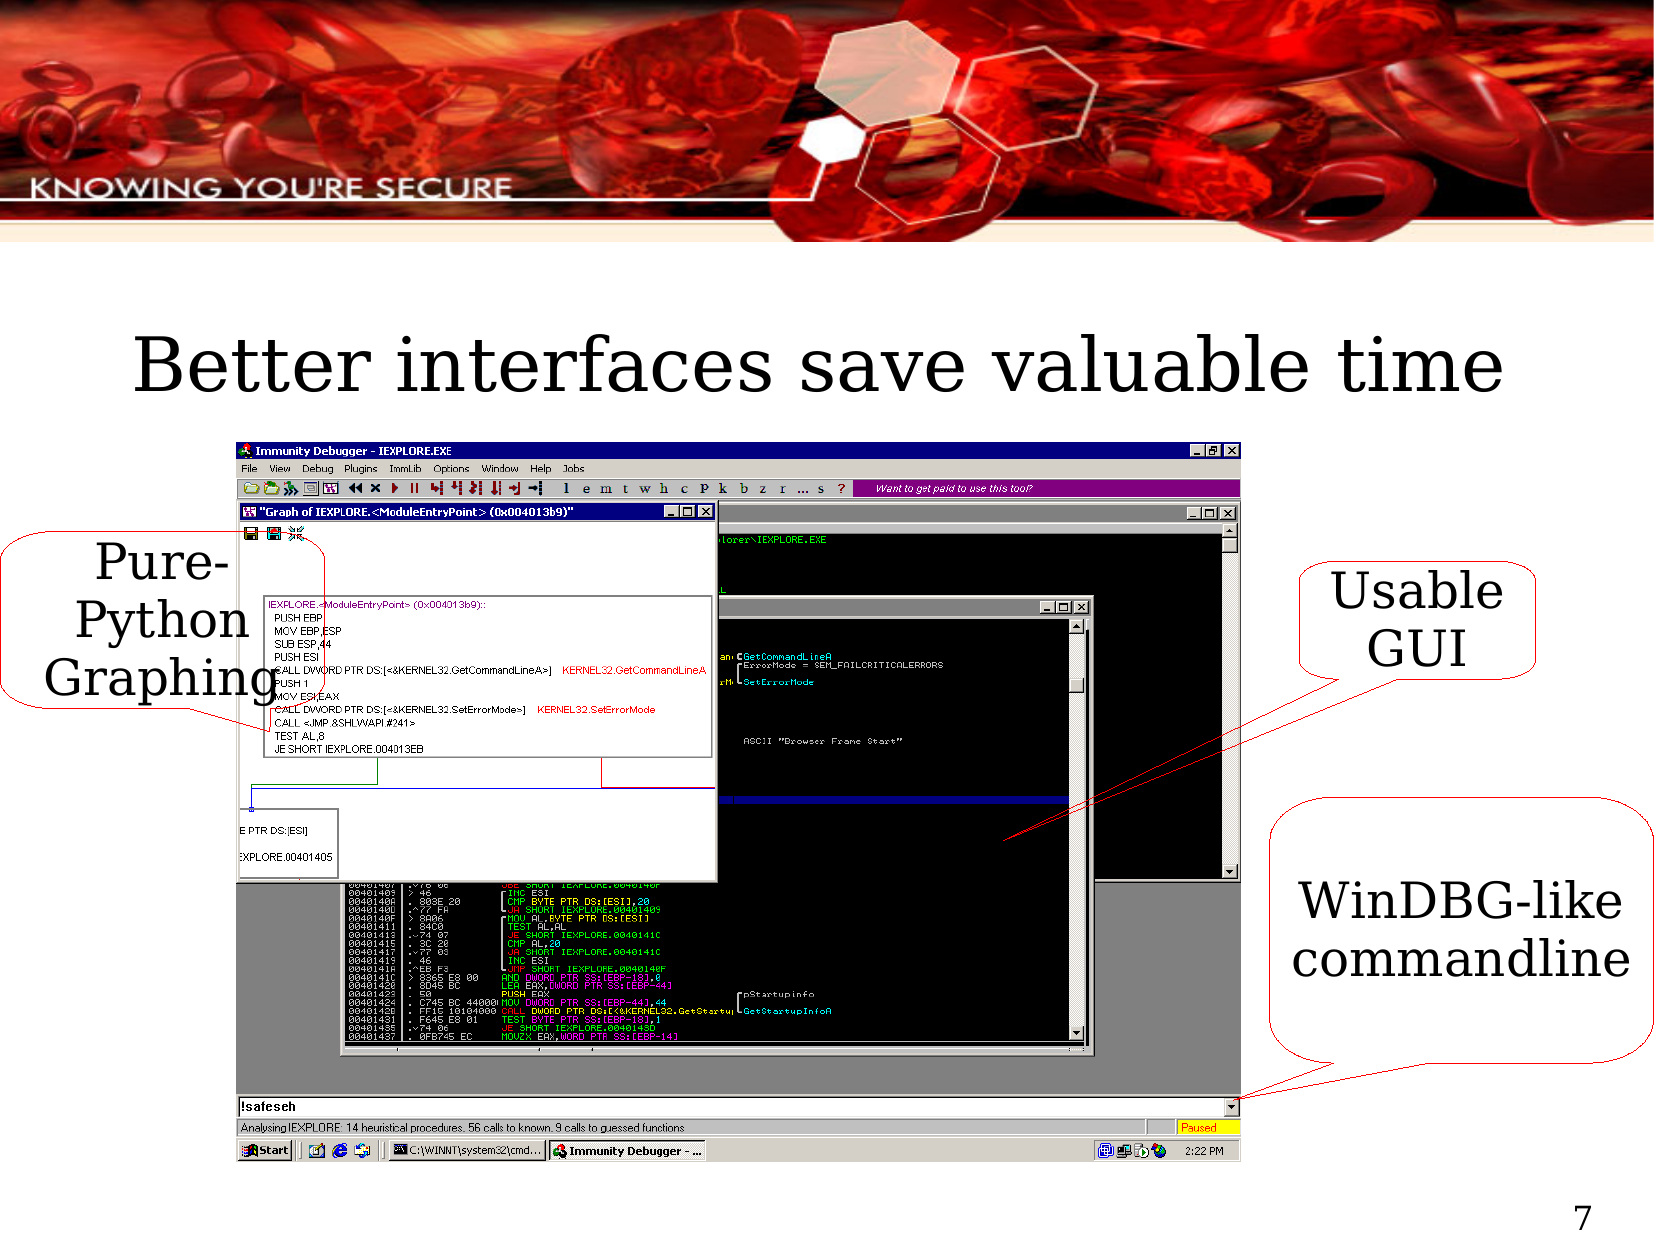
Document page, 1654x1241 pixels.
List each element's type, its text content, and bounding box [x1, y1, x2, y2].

picture [236, 442, 1241, 1162]
title Better interfaces save valuable time [113, 261, 1526, 470]
text_box Pure-Python Graphing [0, 531, 325, 732]
text_box Usable GUI [1003, 561, 1536, 841]
text_box WinDBG-like commandline [1233, 797, 1654, 1101]
picture [0, 0, 1654, 242]
